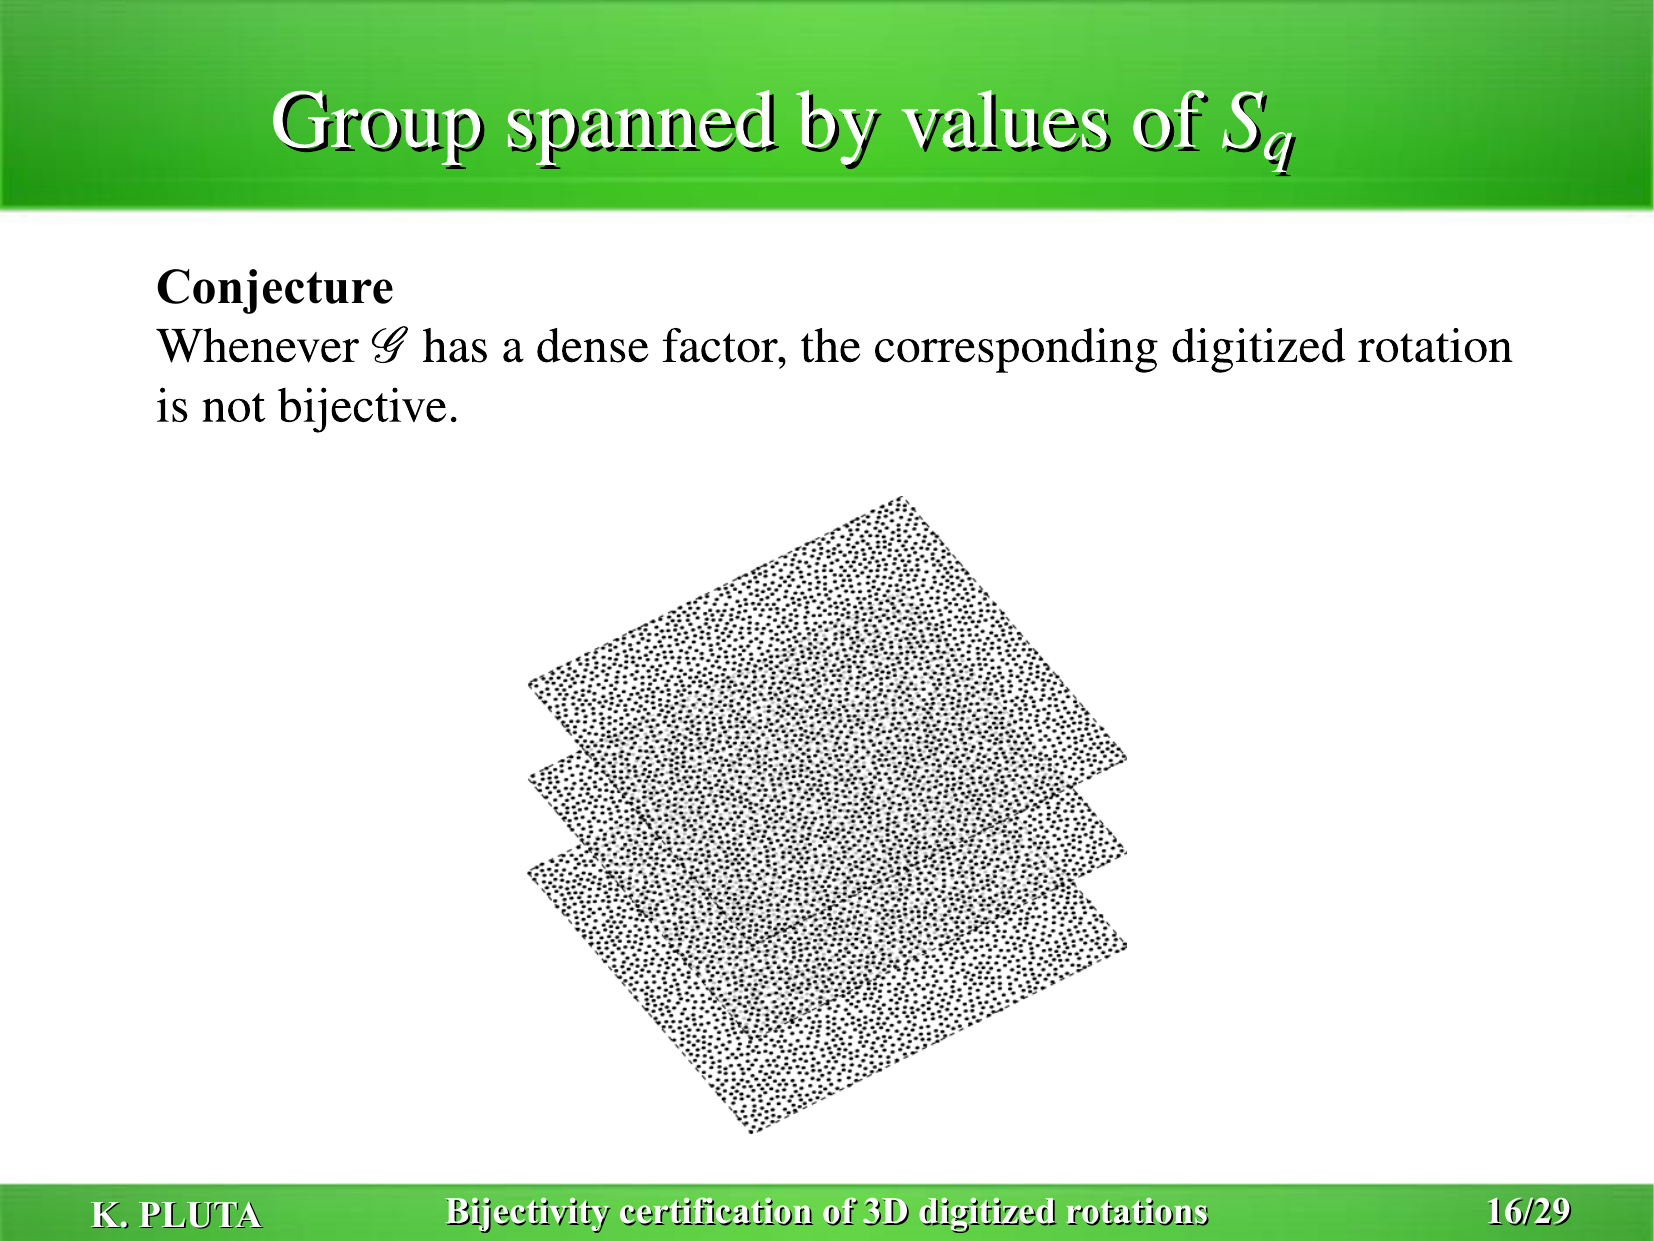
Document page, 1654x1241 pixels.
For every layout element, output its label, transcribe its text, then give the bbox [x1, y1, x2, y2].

text_box Conjecture [141, 251, 409, 323]
text_box [270, 90, 1298, 177]
picture [0, 0, 1654, 1241]
text_box [156, 326, 1514, 433]
